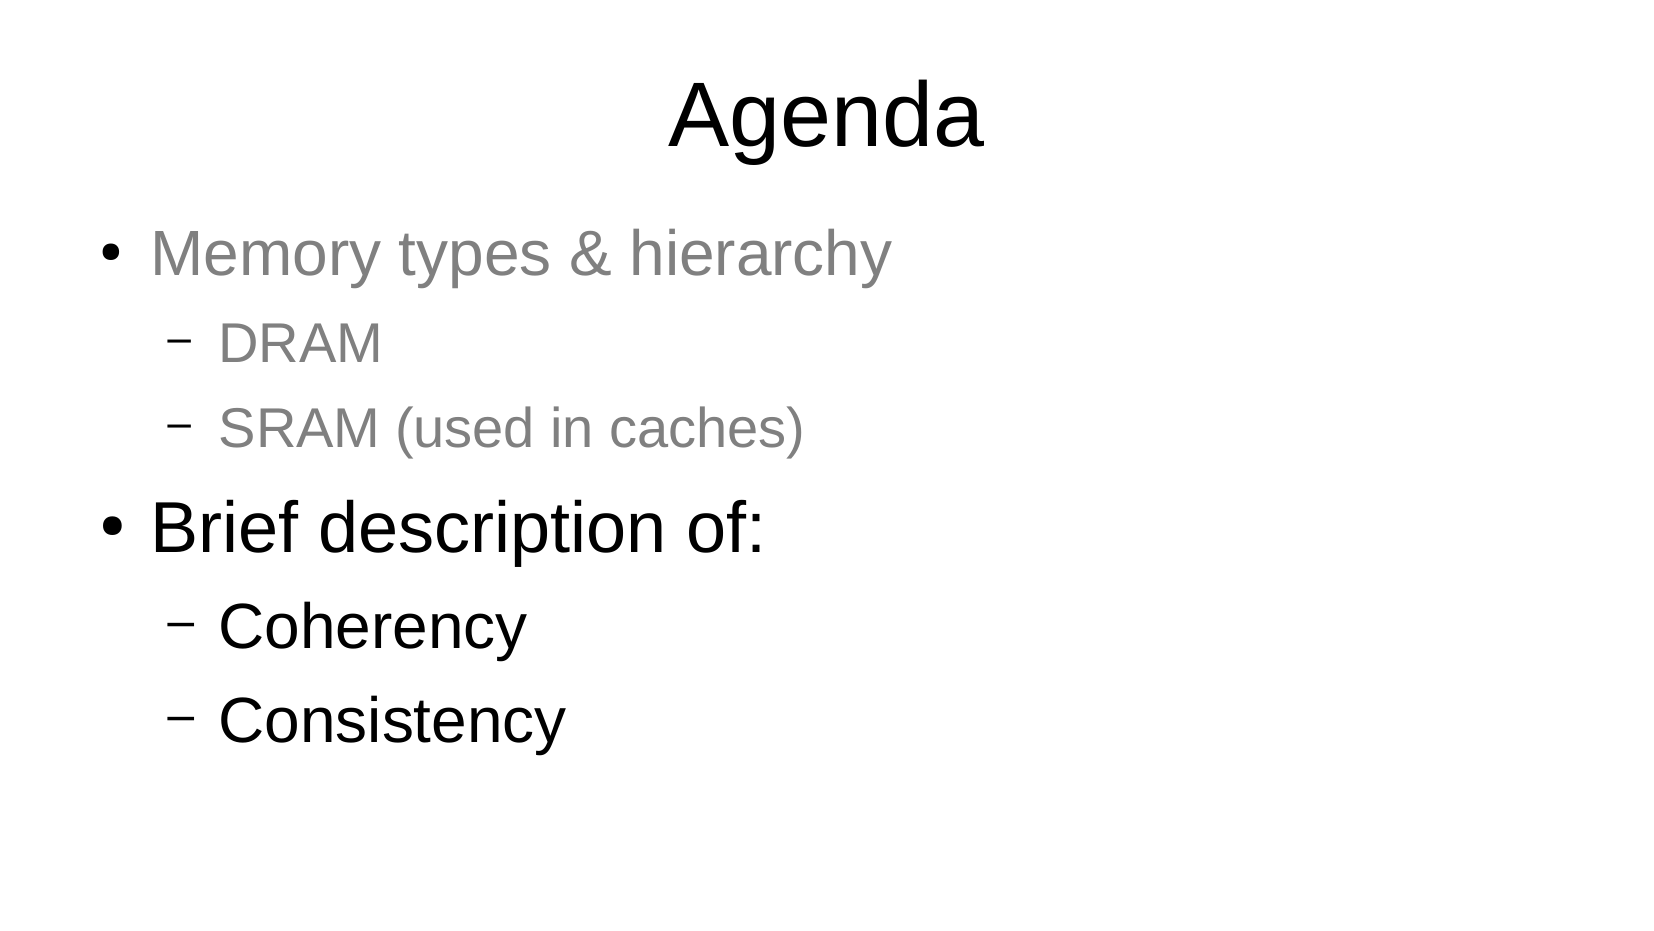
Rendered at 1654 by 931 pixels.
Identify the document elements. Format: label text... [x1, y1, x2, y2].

list Memory types & hierarchy DRAM SRAM (used in caches) Brief description of: Coherency Consistency [82, 217, 1571, 758]
title Agenda [82, 37, 1571, 193]
